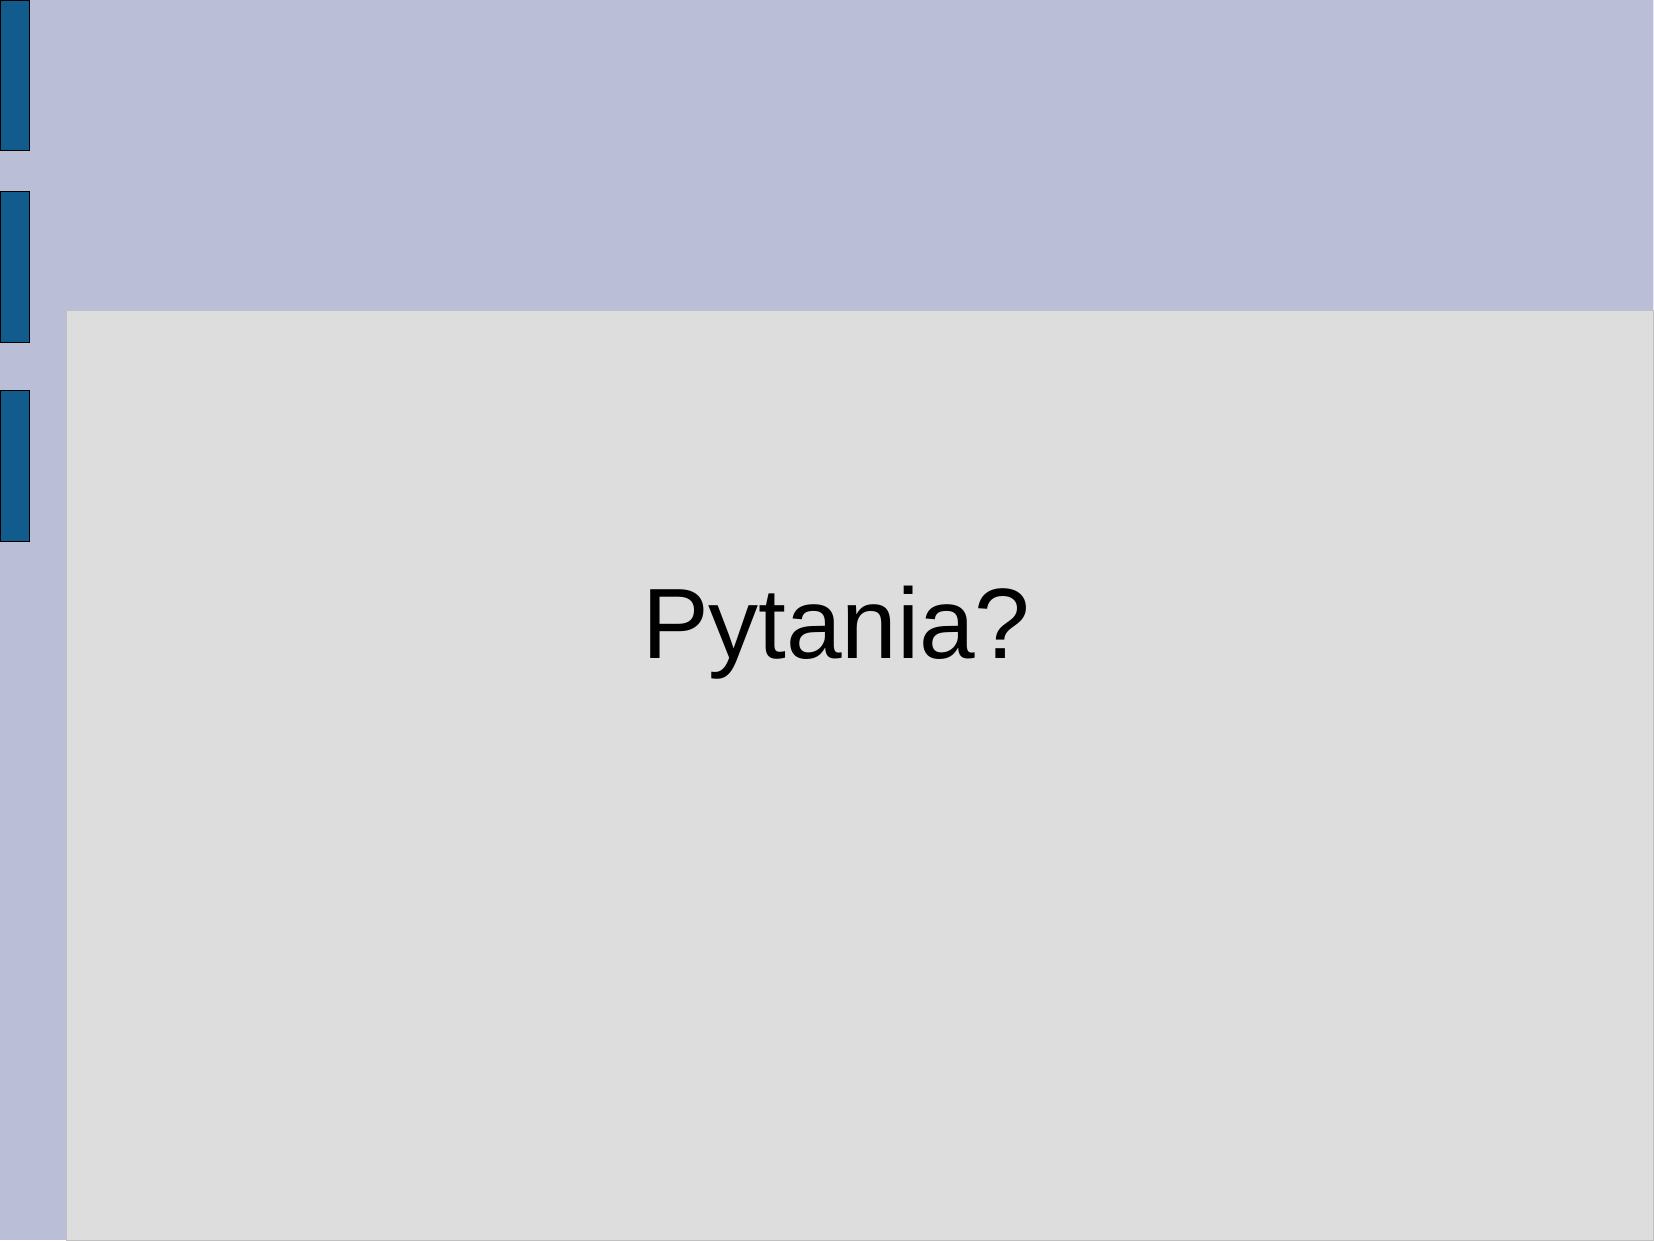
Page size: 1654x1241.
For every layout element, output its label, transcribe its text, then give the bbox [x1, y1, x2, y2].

list Pytania? [121, 344, 1534, 1127]
